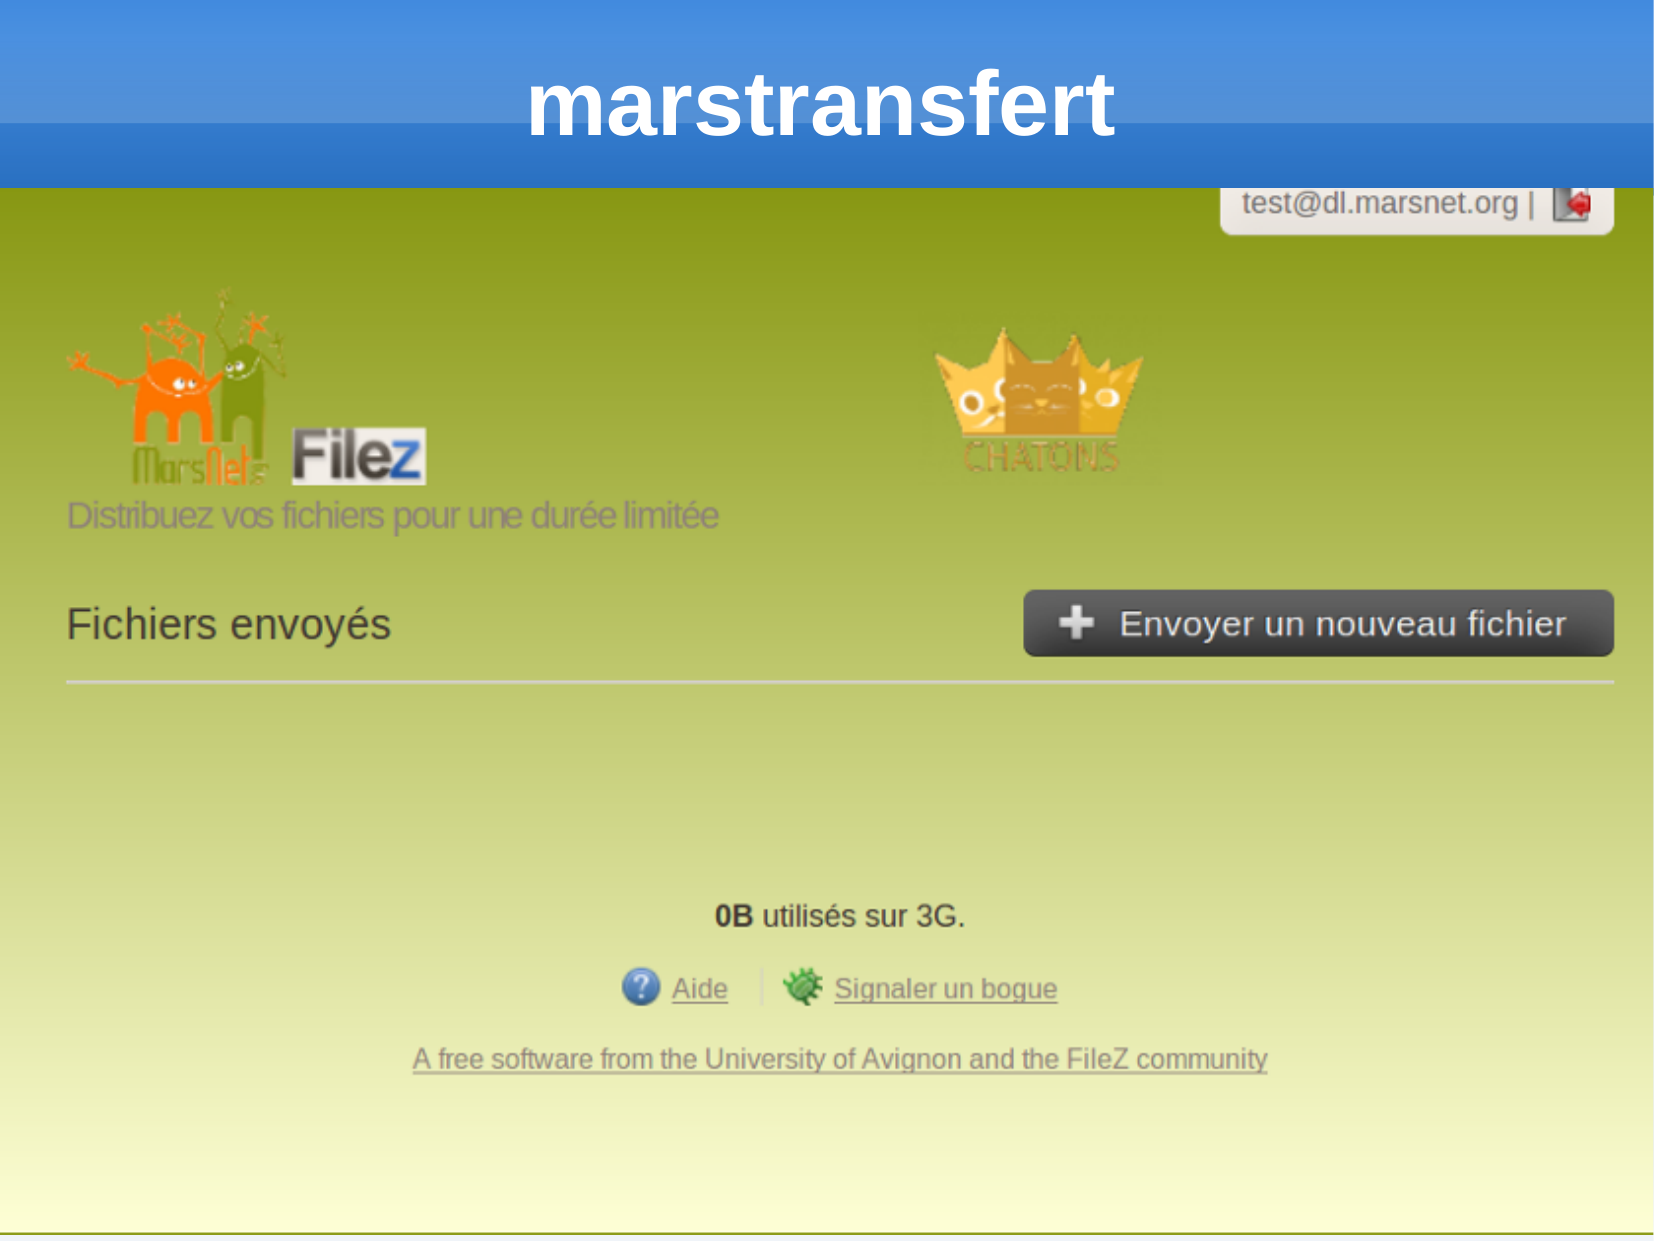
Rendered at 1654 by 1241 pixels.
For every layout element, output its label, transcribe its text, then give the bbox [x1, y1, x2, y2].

title marstransfert [76, 0, 1565, 188]
picture [0, 0, 1654, 1241]
